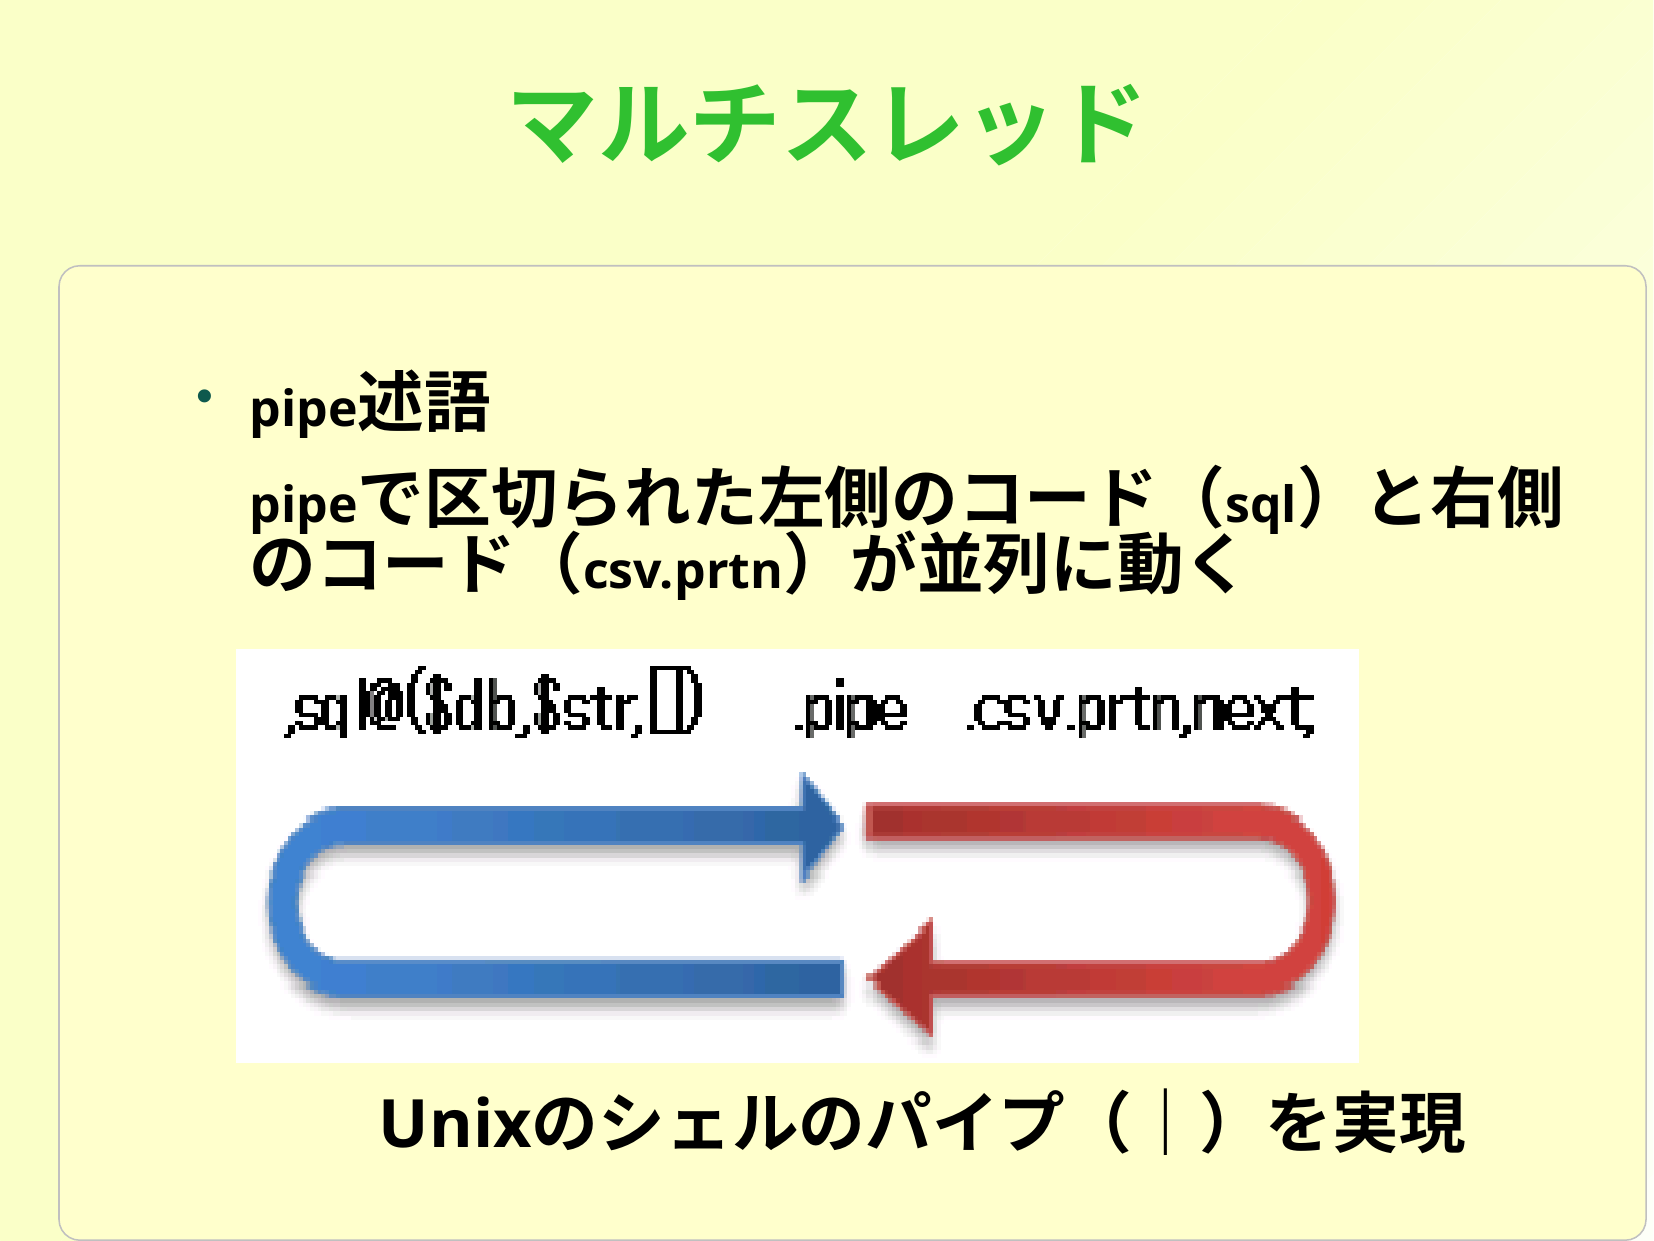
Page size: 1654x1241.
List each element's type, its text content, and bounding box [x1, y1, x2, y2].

picture [236, 649, 1359, 1063]
list pipe述語 pipeで区切られた左側のコード（sql）と右側のコード（csv.prtn）が並列に動く Unixのシェルのパイプ（｜）を実現 [178, 364, 1570, 1162]
title マルチスレッド [121, 19, 1534, 227]
